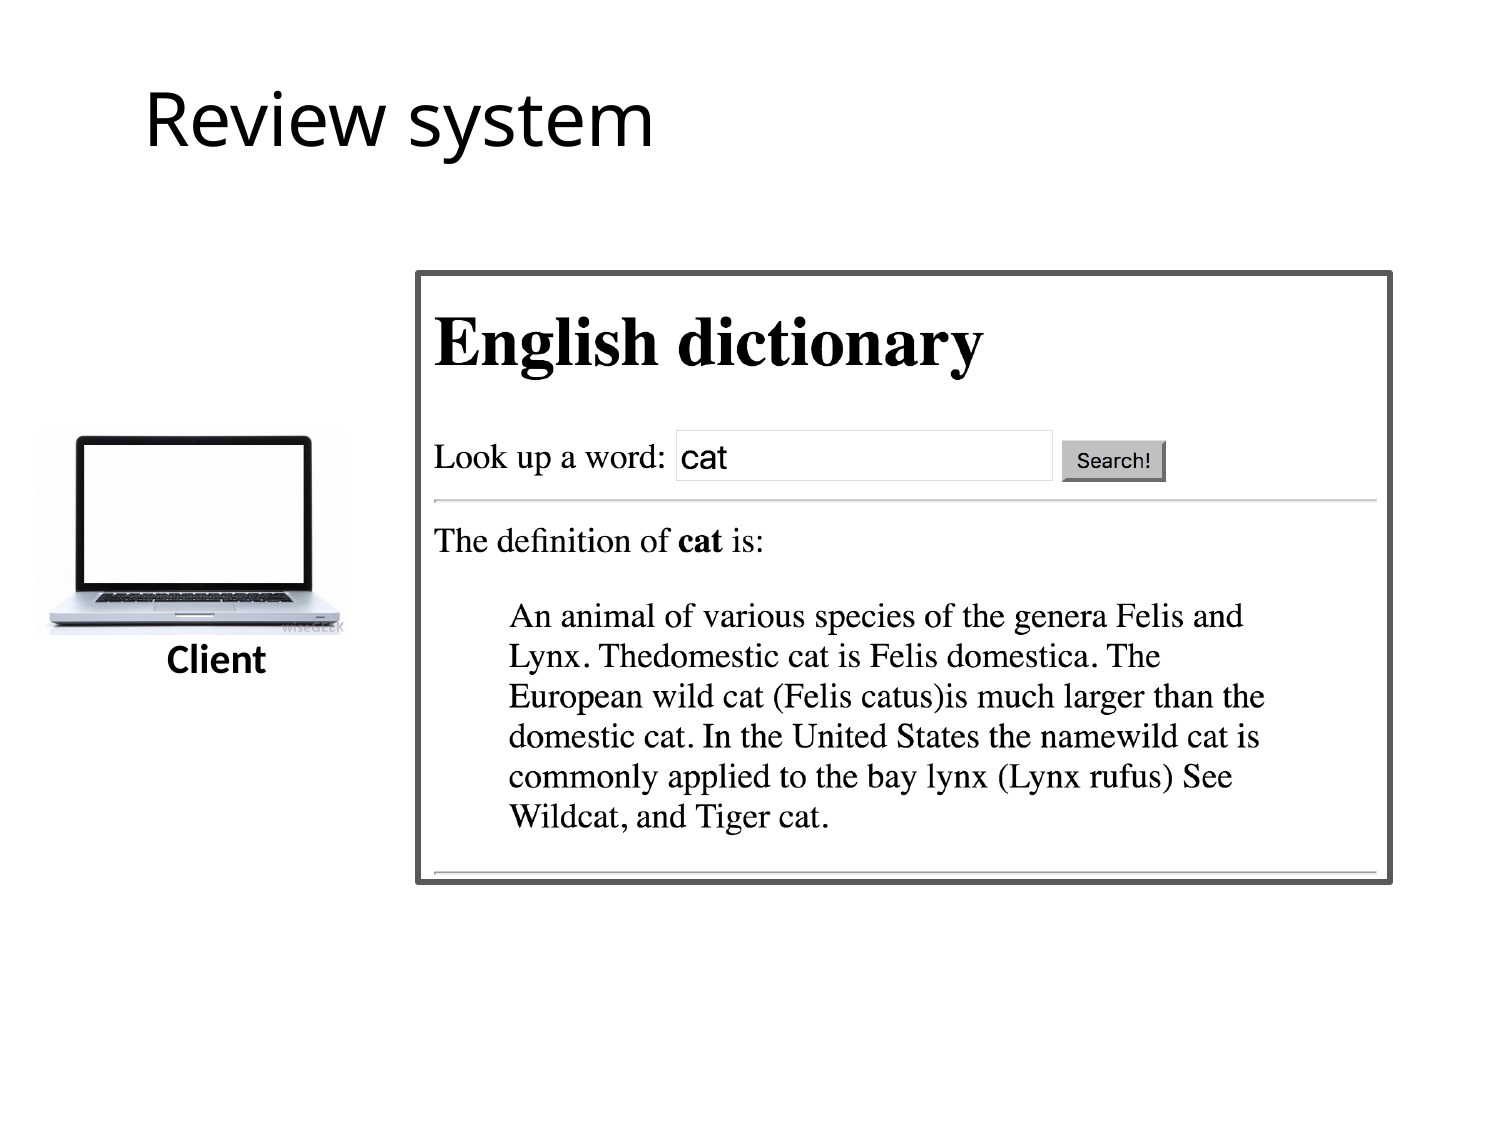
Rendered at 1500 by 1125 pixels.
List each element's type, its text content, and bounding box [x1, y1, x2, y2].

picture [37, 431, 347, 635]
picture [421, 276, 1387, 880]
text_box Client [94, 600, 340, 714]
title Review system [128, 56, 1372, 183]
